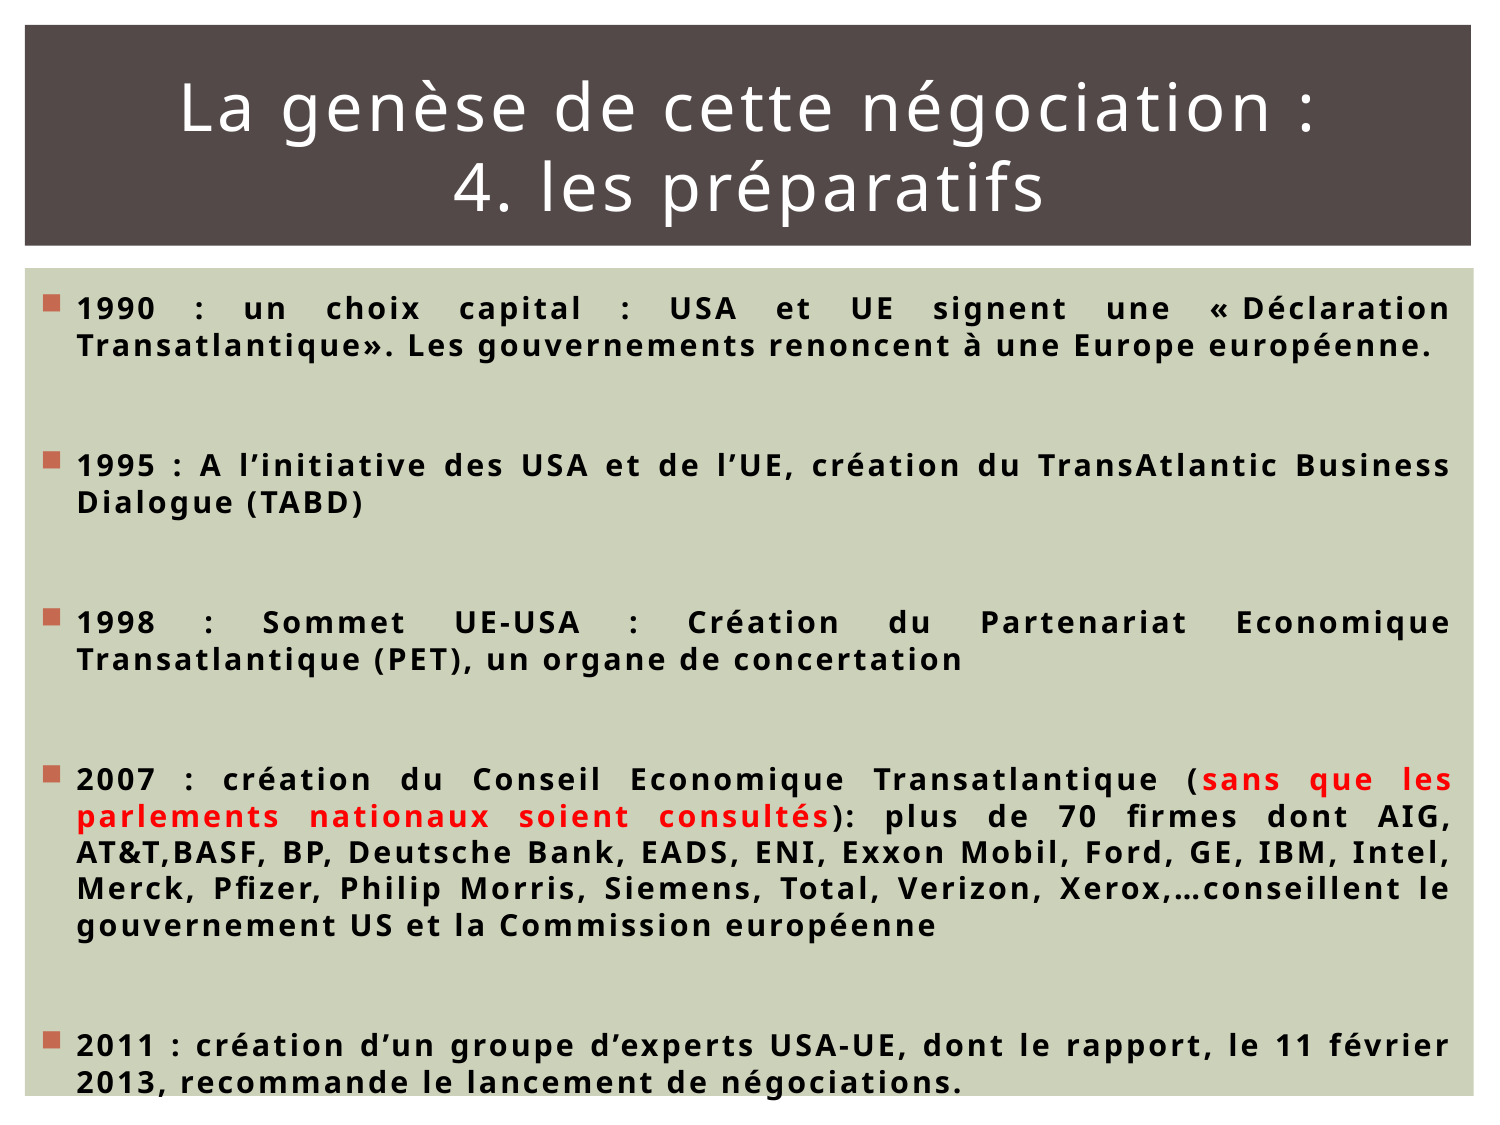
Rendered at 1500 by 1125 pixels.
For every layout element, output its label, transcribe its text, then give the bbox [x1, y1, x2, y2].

title La genèse de cette négociation : 4. les préparatifs [62, 58, 1438, 232]
list 1990 : un choix capital : USA et UE signent une « Déclaration Transatlantique». Les gouvernements renoncent à une Europe européenne. 1995 : A l’initiative des USA et de l’UE, création du TransAtlantic Business Dialogue (TABD) 1998 : Sommet UE-USA : Création du Partenariat Economique Transatlantique (PET), un organe de concertation 2007 : création du Conseil Economique Transatlantique (sans que les parlements nationaux soient consultés): plus de 70 firmes dont AIG, AT&T,BASF, BP, Deutsche Bank, EADS, ENI, Exxon Mobil, Ford, GE, IBM, Intel, Merck, Pfizer, Philip Morris, Siemens, Total, Verizon, Xerox,…conseillent le gouvernement US et la Commission européenne 2011 : création d’un groupe d’experts USA-UE, dont le rapport, le 11 février 2013, recommande le lancement de négociations. [24, 281, 1470, 1125]
